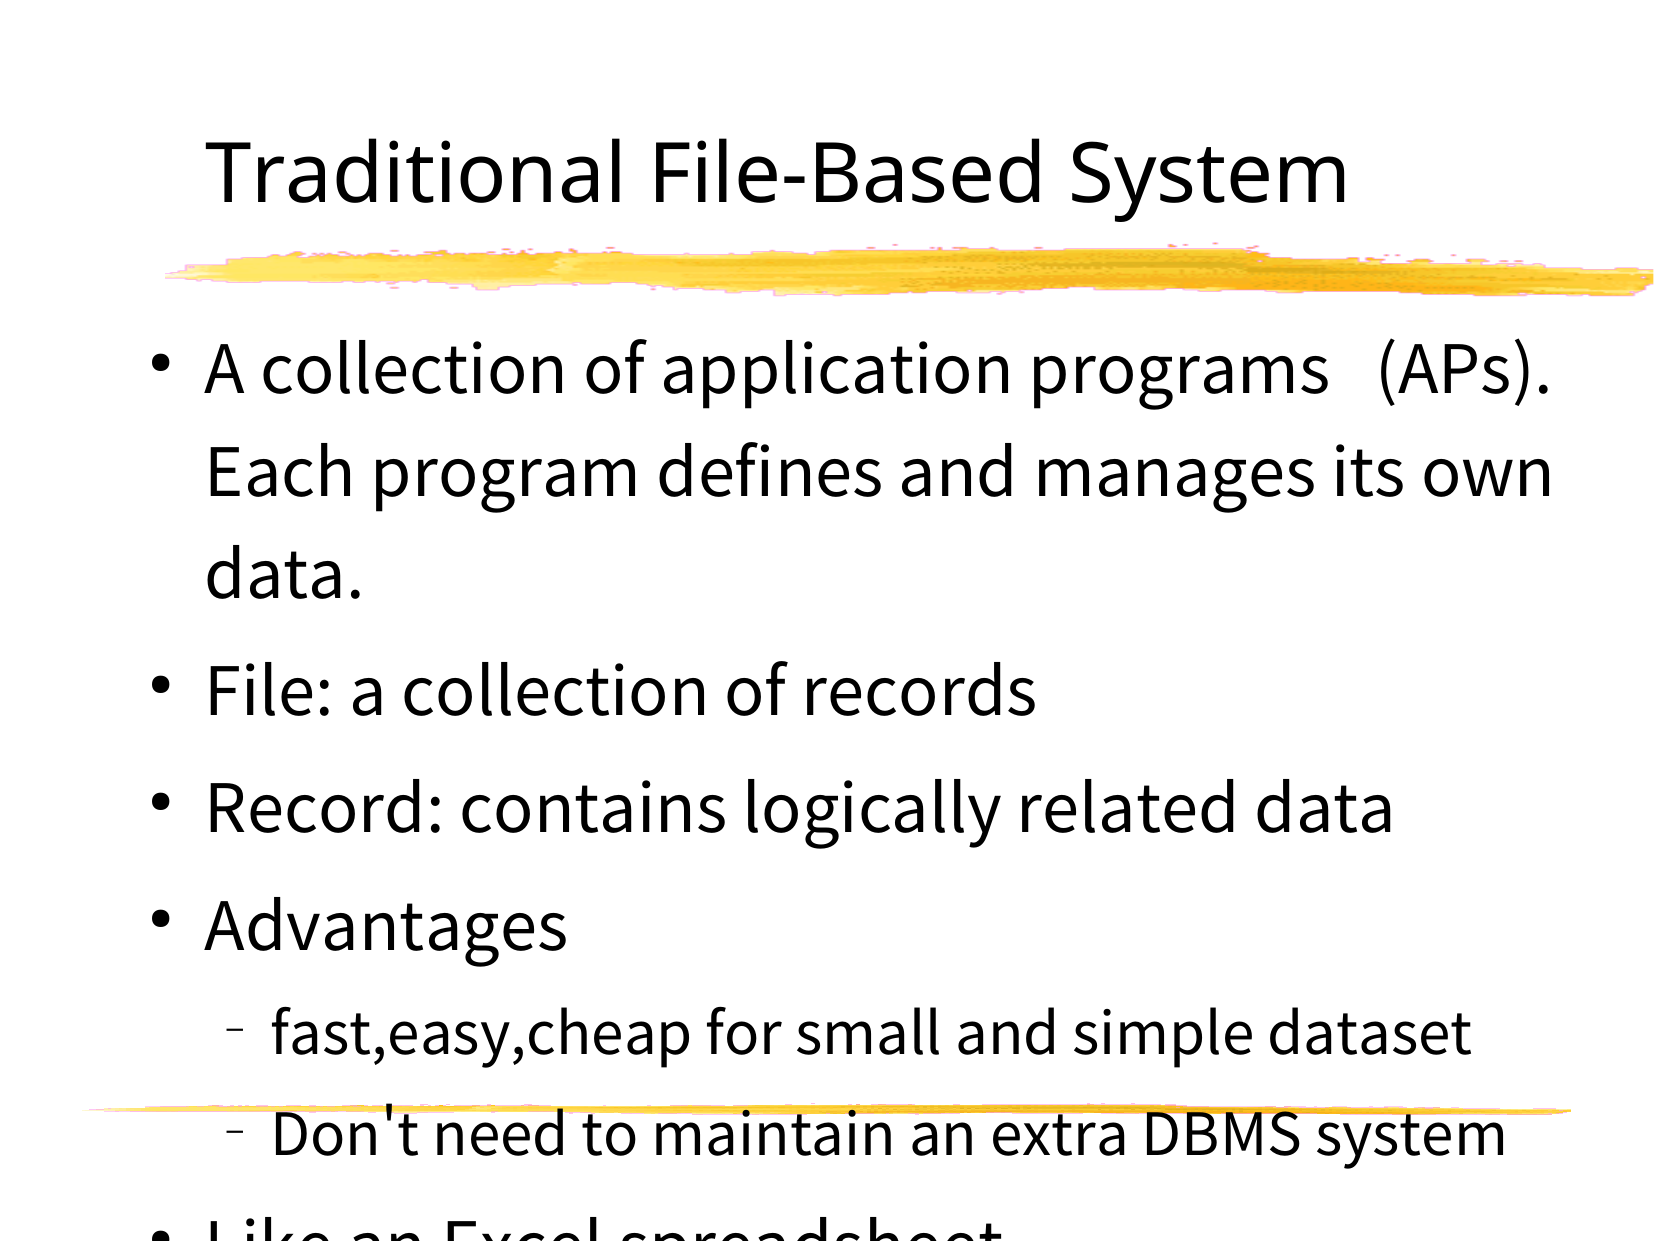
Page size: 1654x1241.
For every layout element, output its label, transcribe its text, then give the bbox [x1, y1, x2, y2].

picture [82, 1102, 134, 1117]
title Traditional File-Based System [76, 28, 1482, 235]
picture [165, 237, 1654, 308]
list A collection of application programs (APs). Each program defines and manages its own data. File: a collection of records Record: contains logically related data Advantages fast,easy,cheap for small and simple dataset Don't need to maintain an extra DBMS system Like an Excel spreadsheet [134, 302, 1576, 1157]
